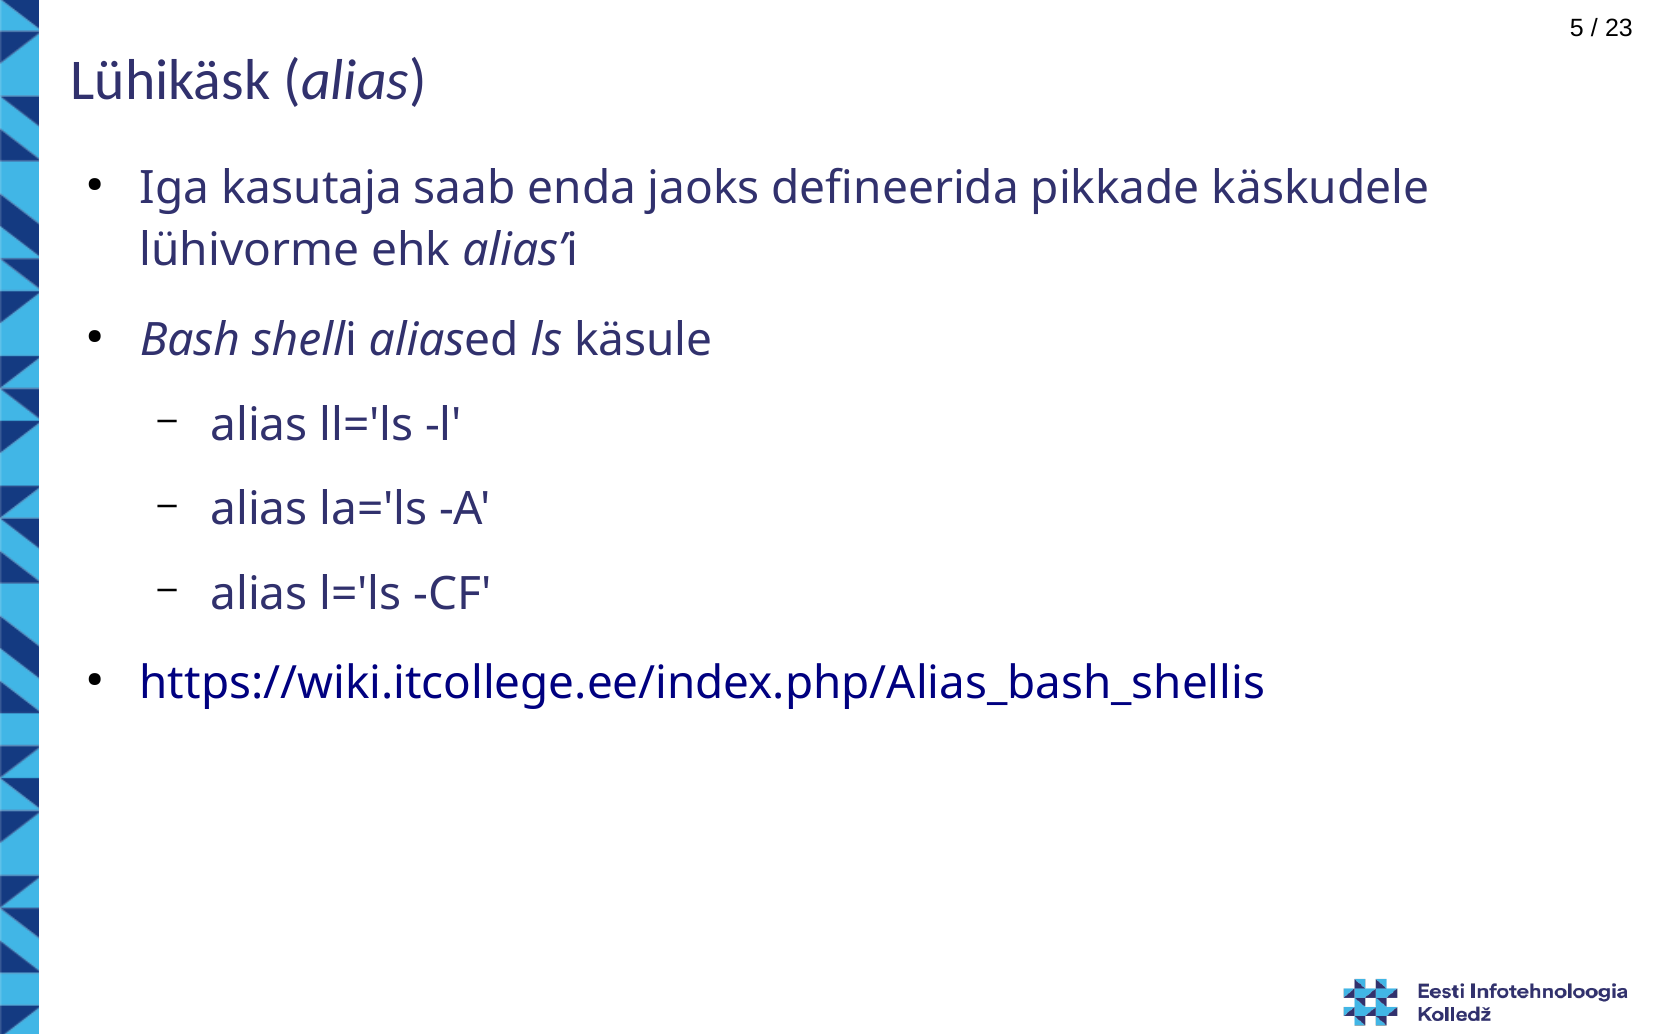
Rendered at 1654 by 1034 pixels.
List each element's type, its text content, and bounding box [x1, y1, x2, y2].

title Lühikäsk (alias) [70, 41, 1630, 130]
list Iga kasutaja saab enda jaoks defineerida pikkade käskudele lühivorme ehk alias’i Bash shelli aliased ls käsule alias ll='ls -l' alias la='ls -A' alias l='ls -CF' https://wiki.itcollege.ee/index.php/Alias_bash_shellis [68, 153, 1630, 957]
